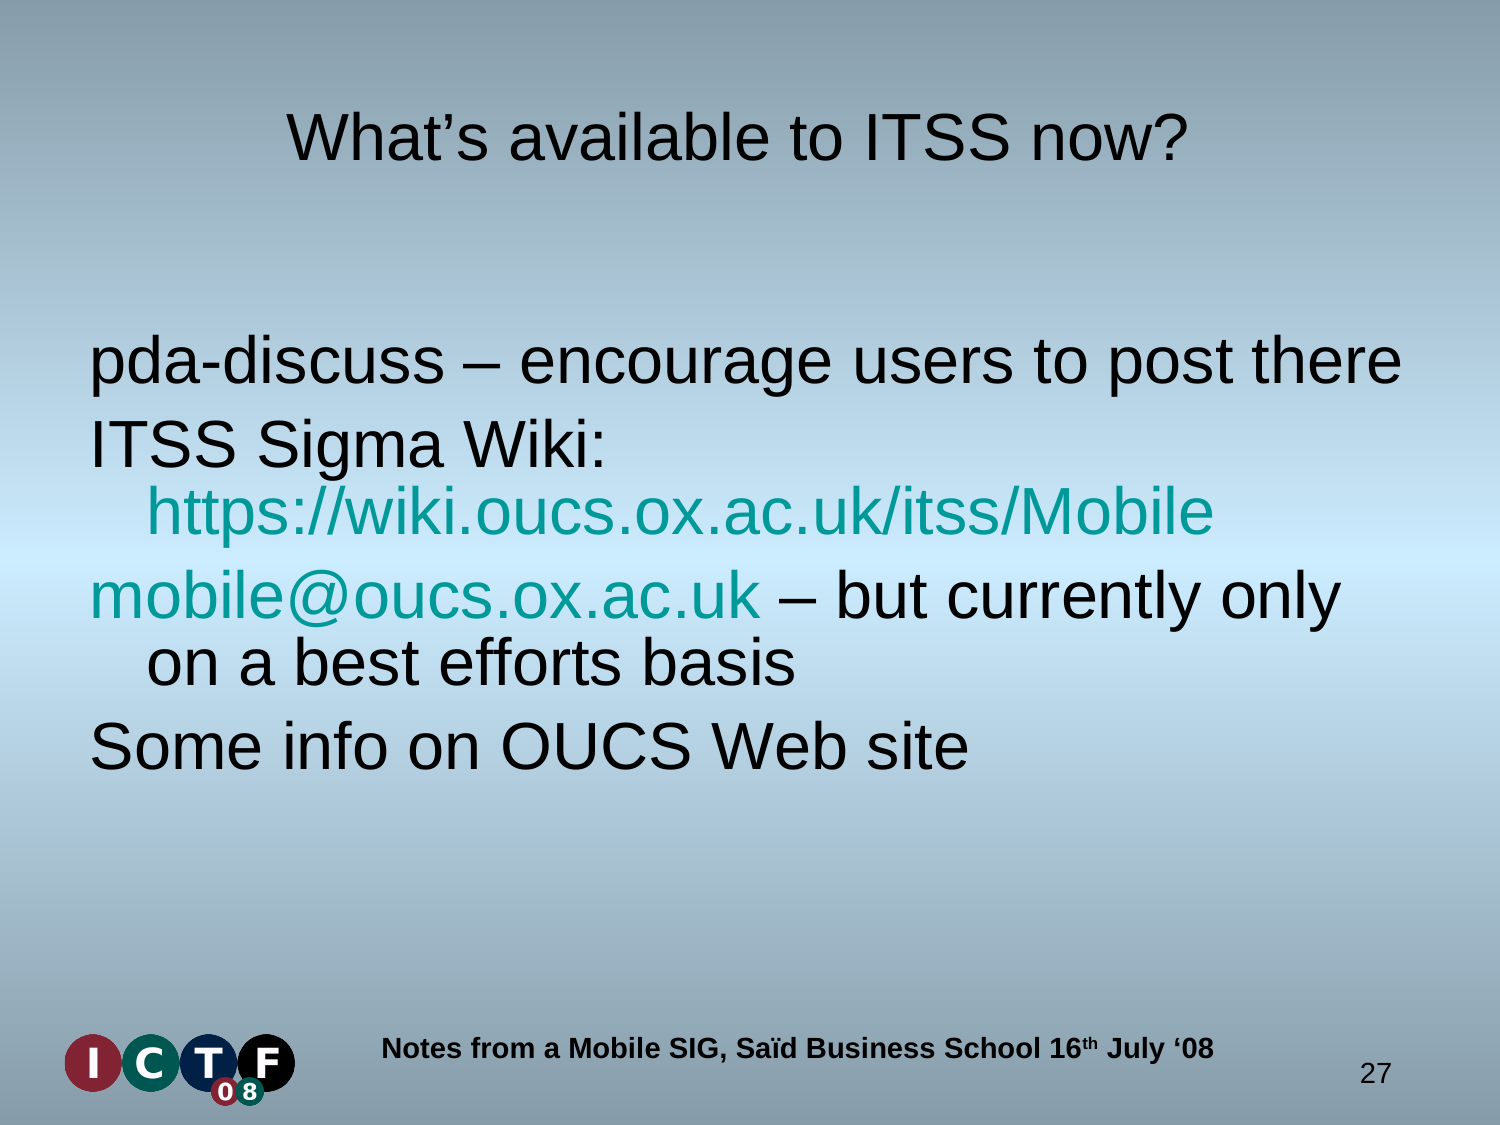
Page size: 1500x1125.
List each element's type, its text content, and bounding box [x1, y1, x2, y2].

title What’s available to ITSS now? [64, 74, 1412, 201]
picture [64, 1034, 295, 1106]
list pda-discuss – encourage users to post there ITSS Sigma Wiki: https://wiki.oucs.ox.ac.uk/itss/Mobile mobile@oucs.ox.ac.uk – but currently only on a best efforts basis Some info on OUCS Web site [75, 321, 1426, 941]
